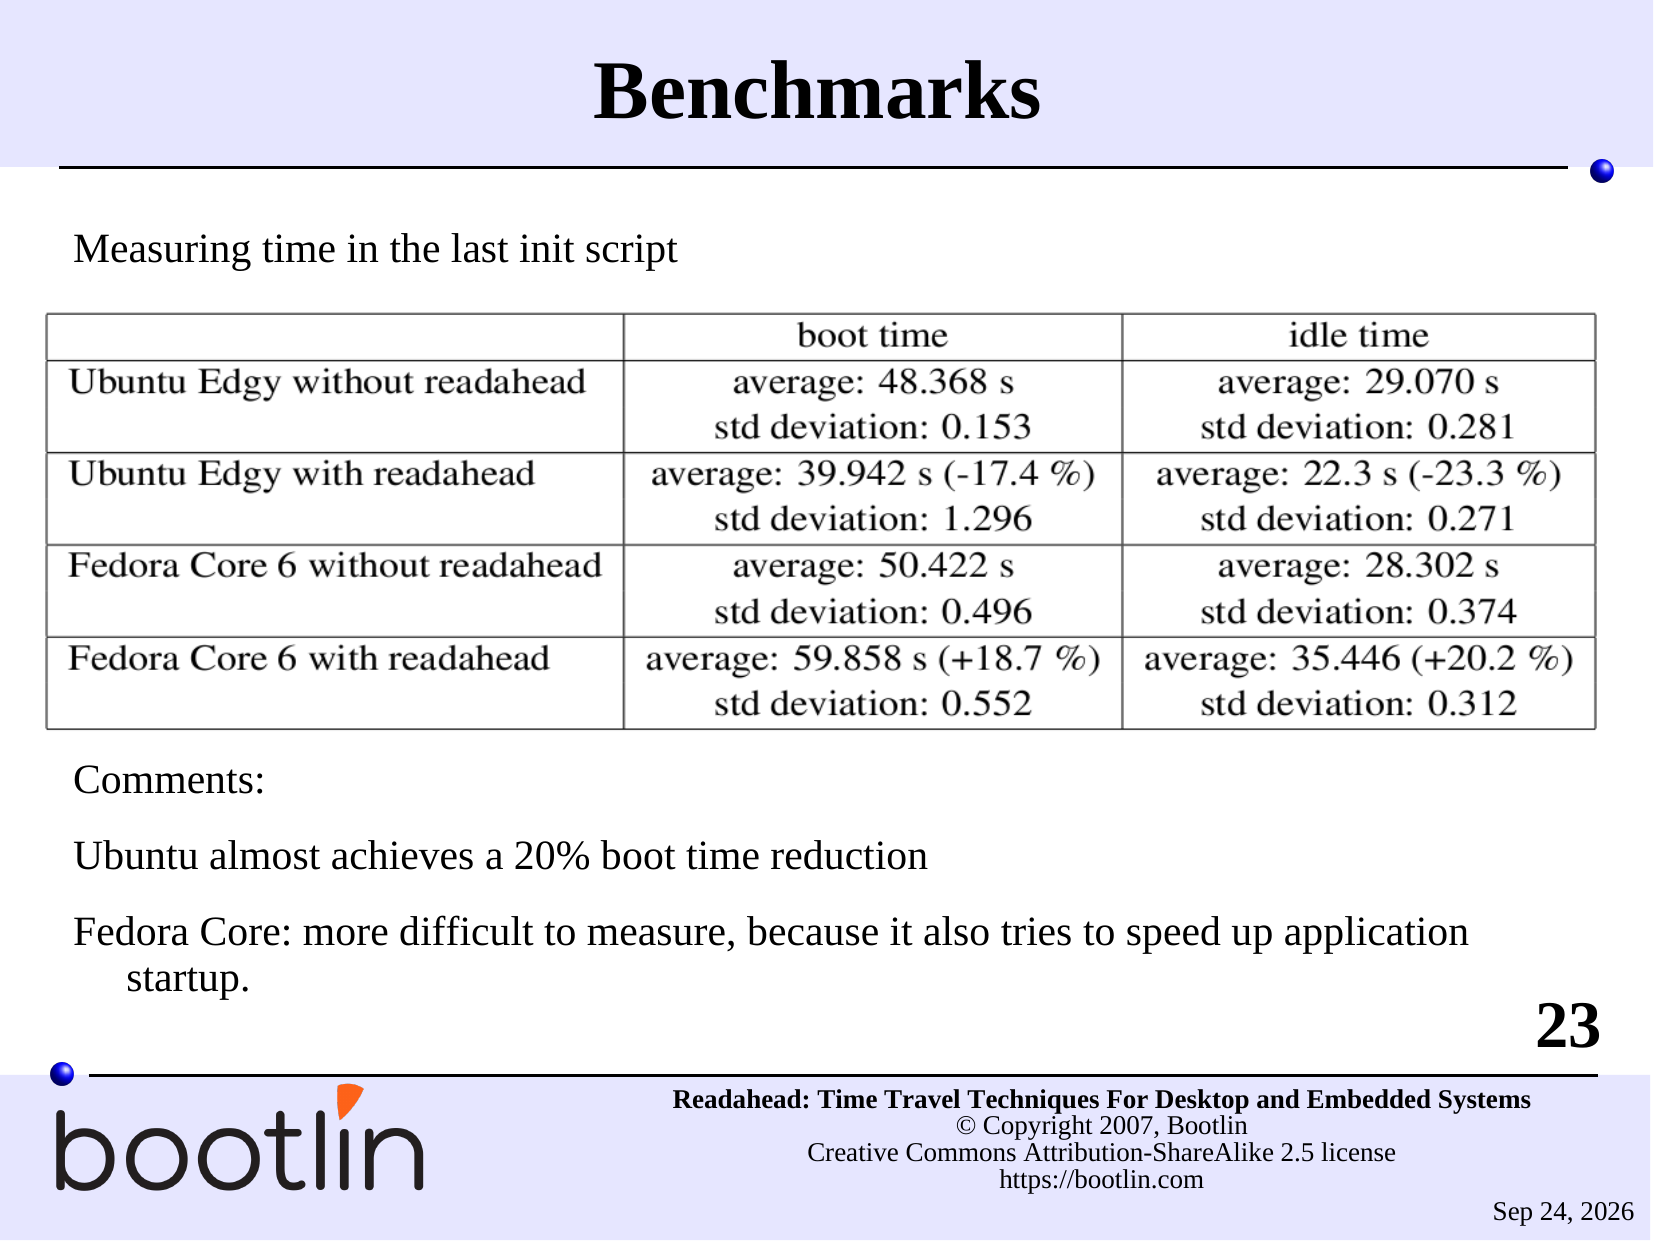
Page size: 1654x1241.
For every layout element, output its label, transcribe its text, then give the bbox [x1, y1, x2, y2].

picture [32, 299, 1613, 747]
title Benchmarks [33, 29, 1604, 153]
list Comments: Ubuntu almost achieves a 20% boot time reduction Fedora Core: more difficult to measure, because it also tries to speed up application startup. [55, 756, 1576, 1047]
list Measuring time in the last init script [55, 225, 1576, 299]
picture [17, 1060, 462, 1230]
